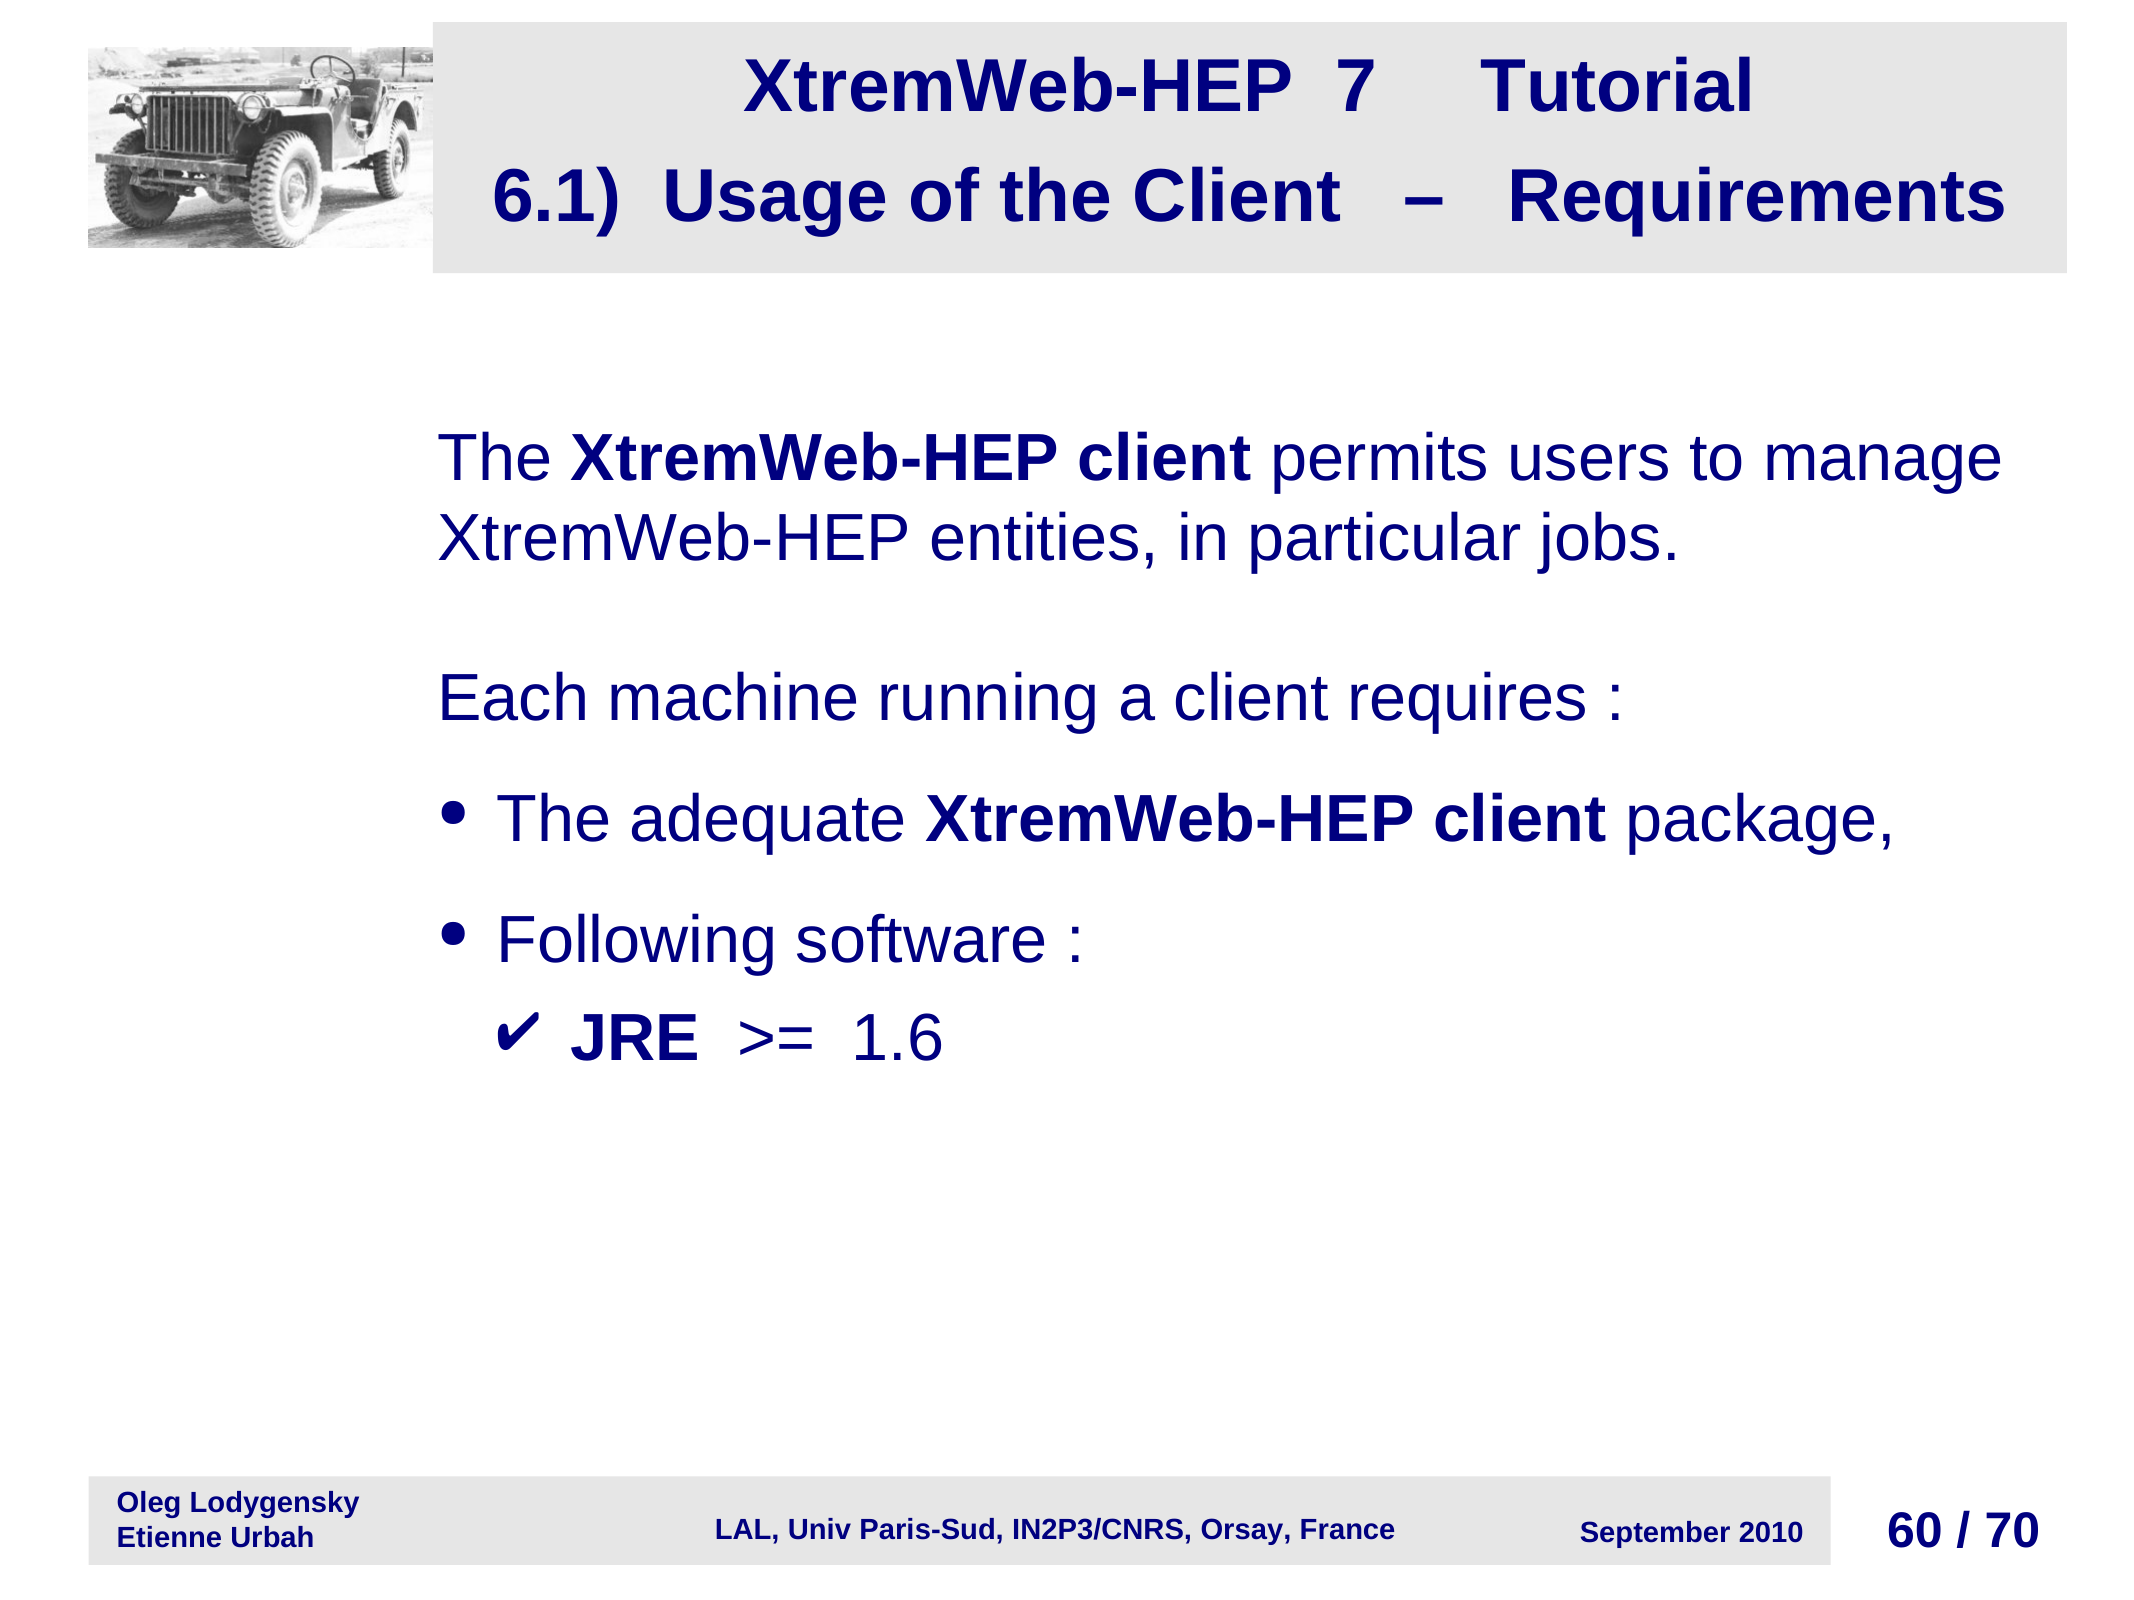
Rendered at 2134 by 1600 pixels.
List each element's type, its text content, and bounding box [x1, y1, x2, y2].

text_box The XtremWeb-HEP client permits users to manage XtremWeb-HEP entities, in particular jobs. Each machine running a client requires : The adequate XtremWeb-HEP client package, Following software : JRE >= 1.6 [428, 413, 2053, 1344]
picture [88, 47, 433, 248]
title 6.1) Usage of the Client – Requirements [442, 118, 2067, 266]
